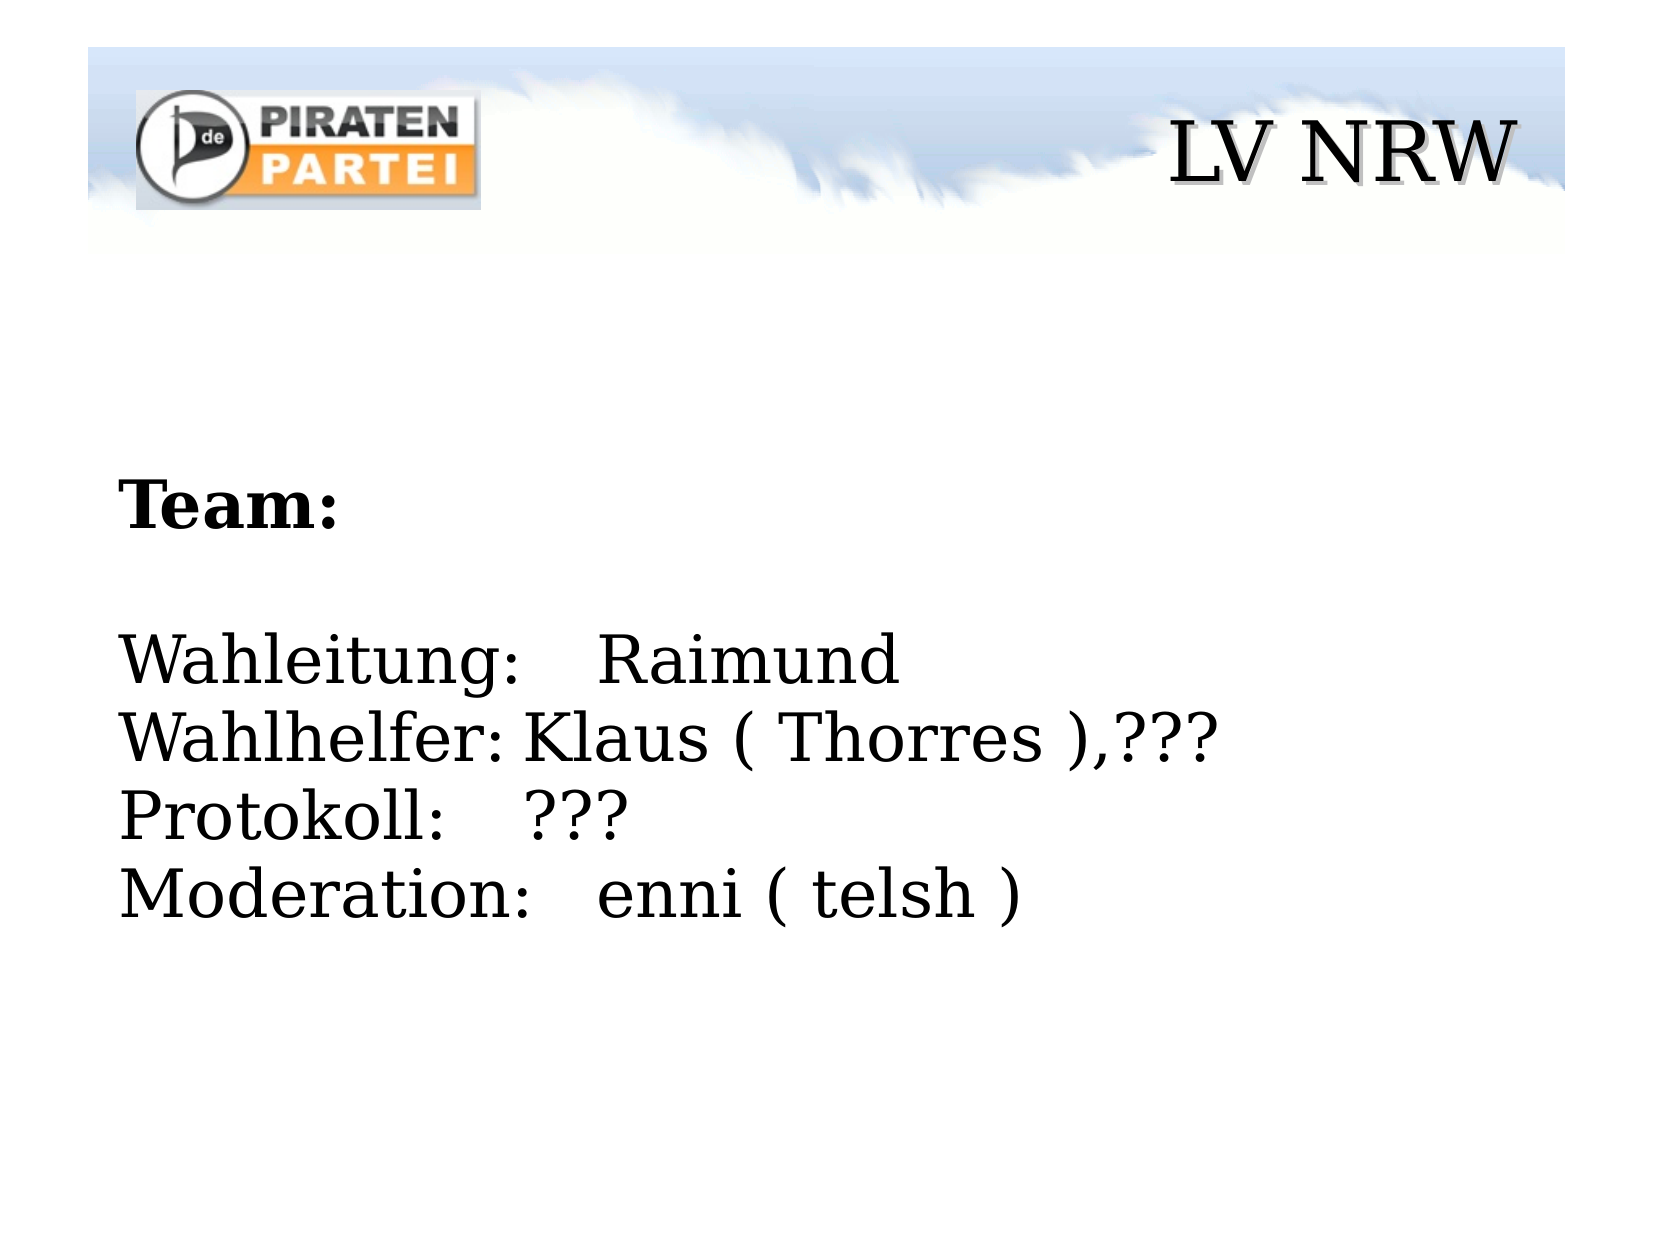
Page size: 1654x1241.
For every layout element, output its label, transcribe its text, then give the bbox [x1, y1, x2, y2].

title LV NRW [82, 49, 1571, 257]
picture [136, 90, 481, 210]
subtitle Team: Wahleitung: Raimund Wahlhelfer: Klaus ( Thorres ),??? Protokoll: ??? Moderation: enni ( telsh ) [82, 297, 1571, 1102]
